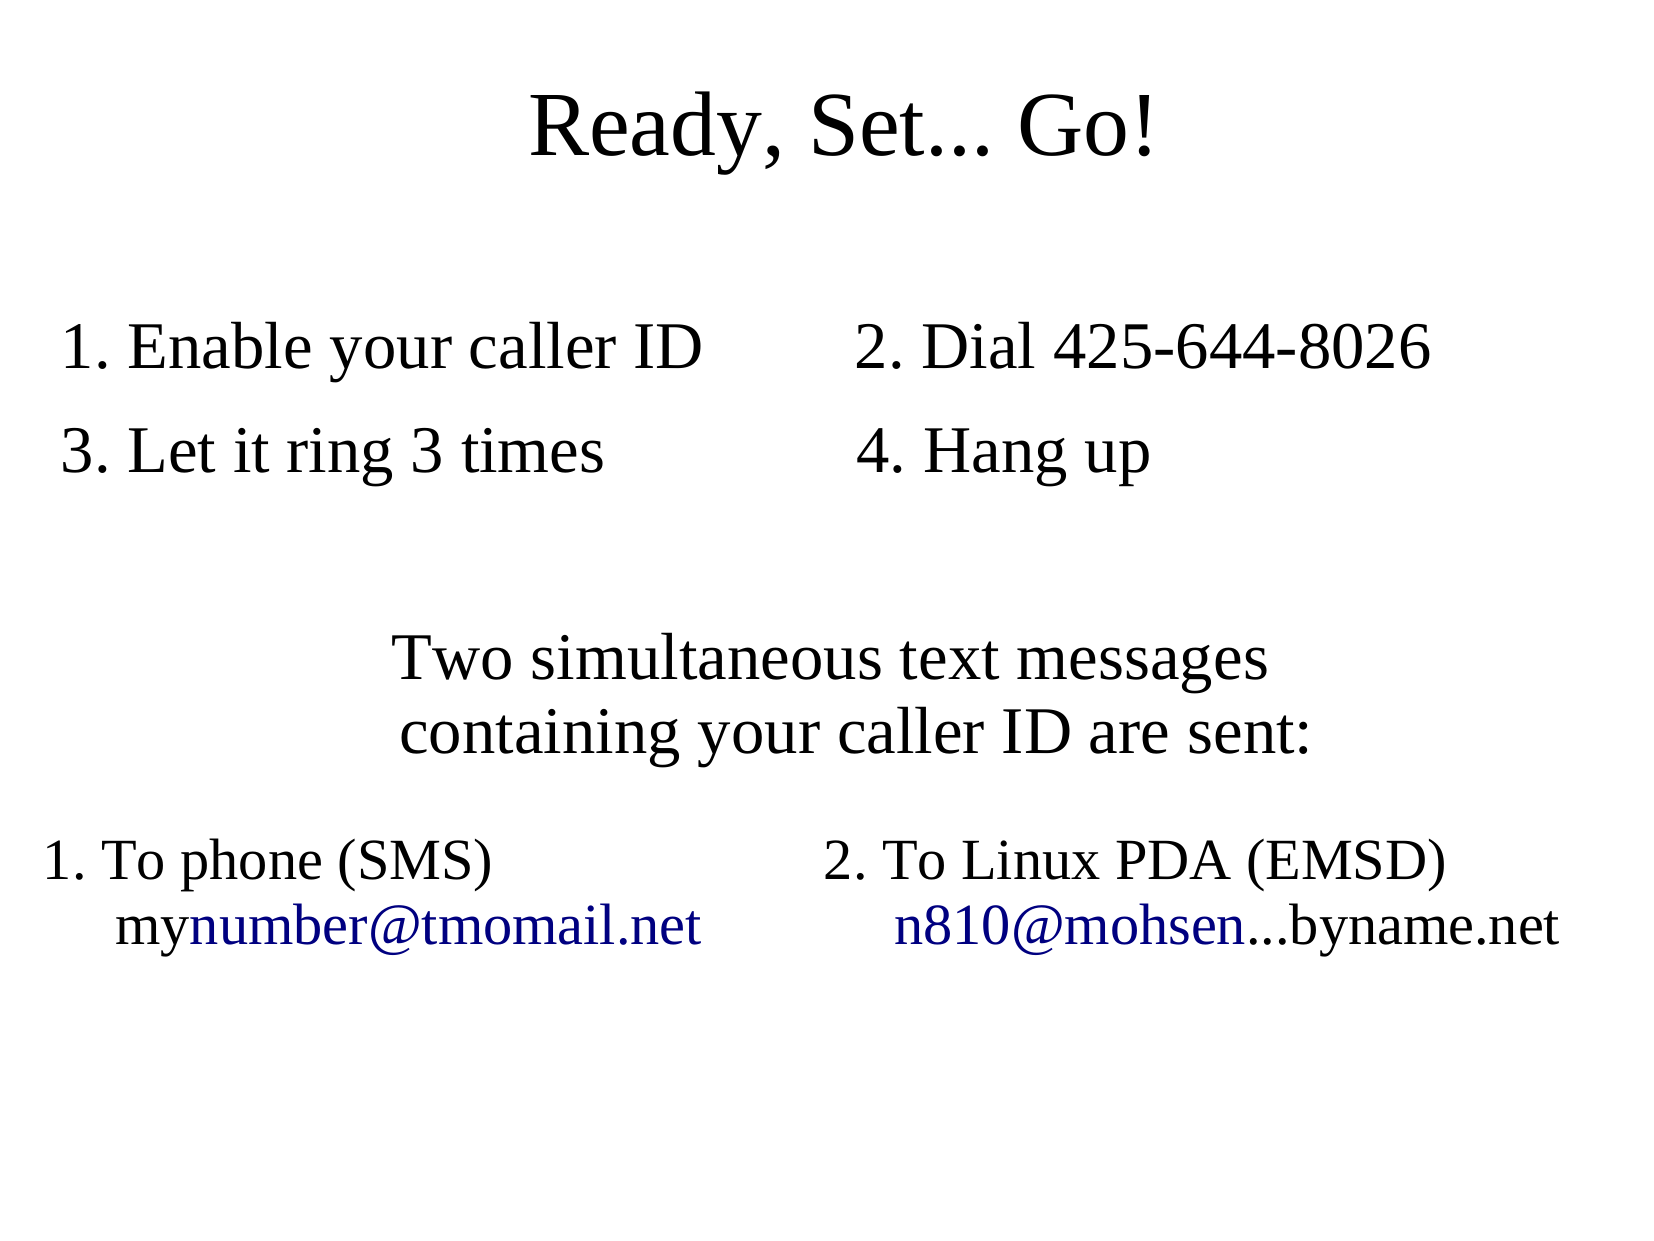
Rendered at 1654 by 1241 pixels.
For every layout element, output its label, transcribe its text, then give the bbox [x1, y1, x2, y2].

title Ready, Set... Go! [138, 21, 1551, 229]
list 1. Enable your caller ID 2. Dial 425-644-8026 3. Let it ring 3 times 4. Hang up Two simultaneous text messages containing your caller ID are sent: 1. To phone (SMS) 2. To Linux PDA (EMSD) mynumber@tmomail.net n810@mohsen...byname.net [42, 308, 1602, 1119]
